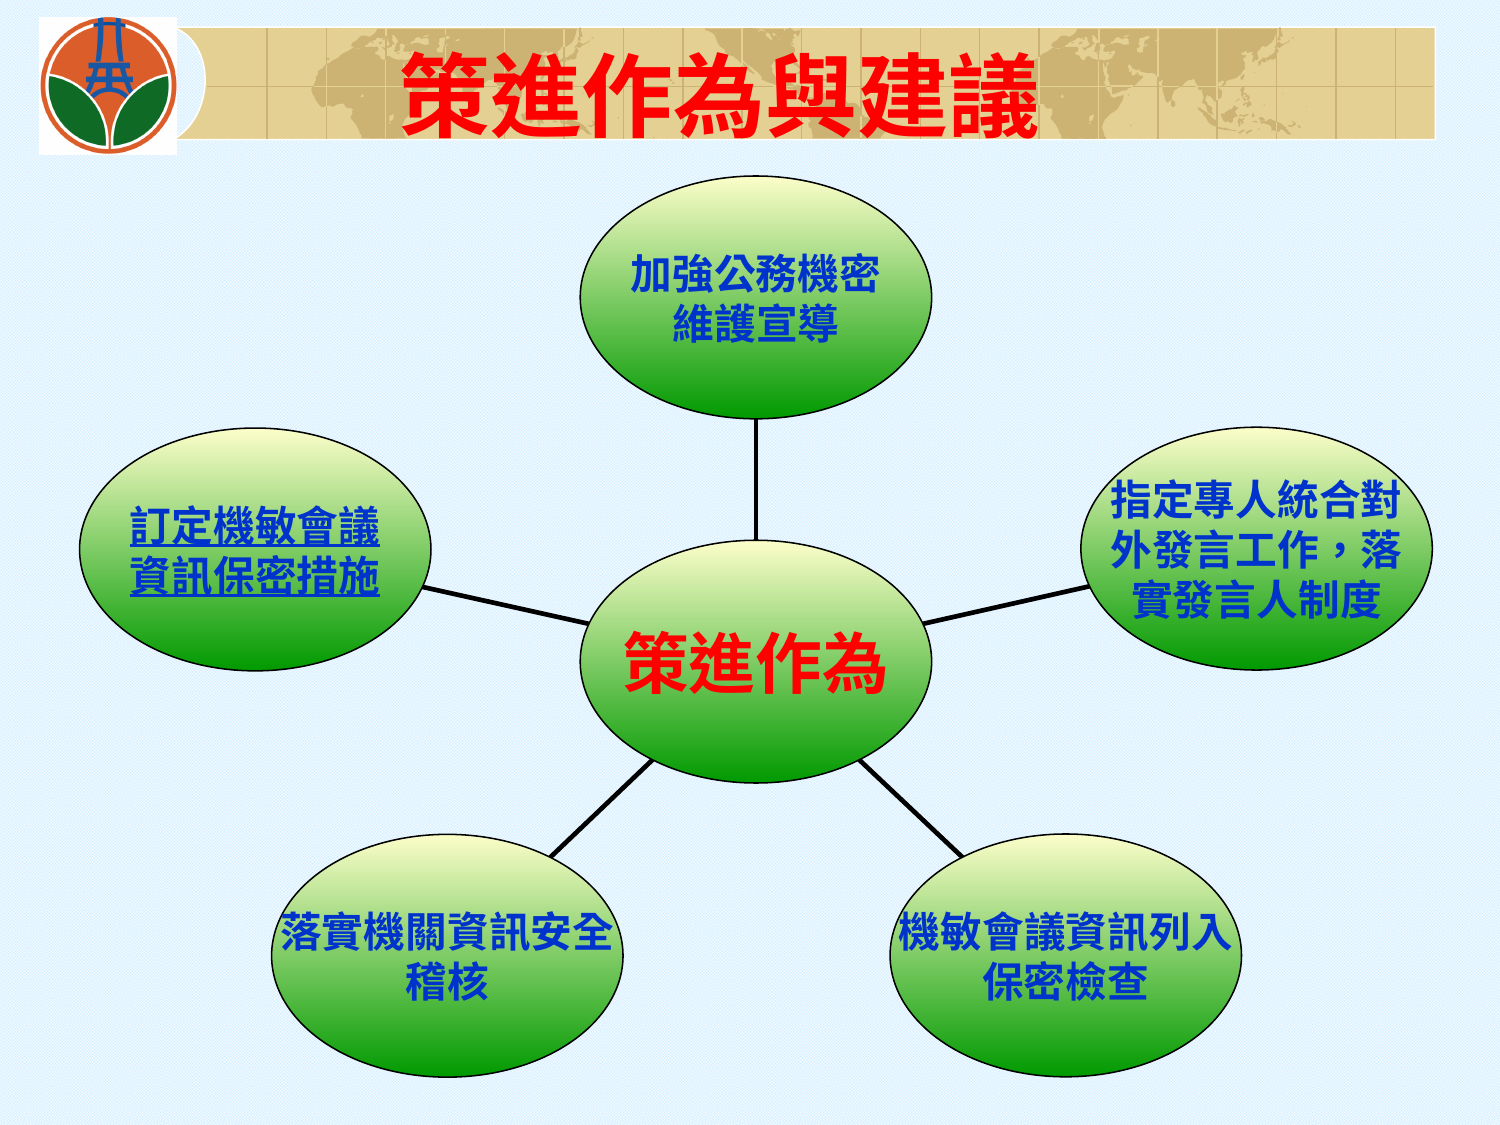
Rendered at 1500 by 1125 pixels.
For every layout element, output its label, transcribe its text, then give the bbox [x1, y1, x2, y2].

title 策進作為與建議 [383, 0, 1247, 188]
text_box 策進作為 [580, 540, 932, 784]
picture [0, 0, 1500, 1125]
text_box 落實機關資訊安全 稽核 [271, 834, 624, 1078]
text_box 加強公務機密 維護宣導 [580, 175, 932, 419]
text_box 機敏會議資訊列入 保密檢查 [890, 833, 1242, 1077]
text_box 指定專人統合對 外發言工作，落 實發言人制度 [1080, 427, 1433, 671]
text_box 訂定機敏會議 資訊保密措施 [79, 428, 431, 671]
